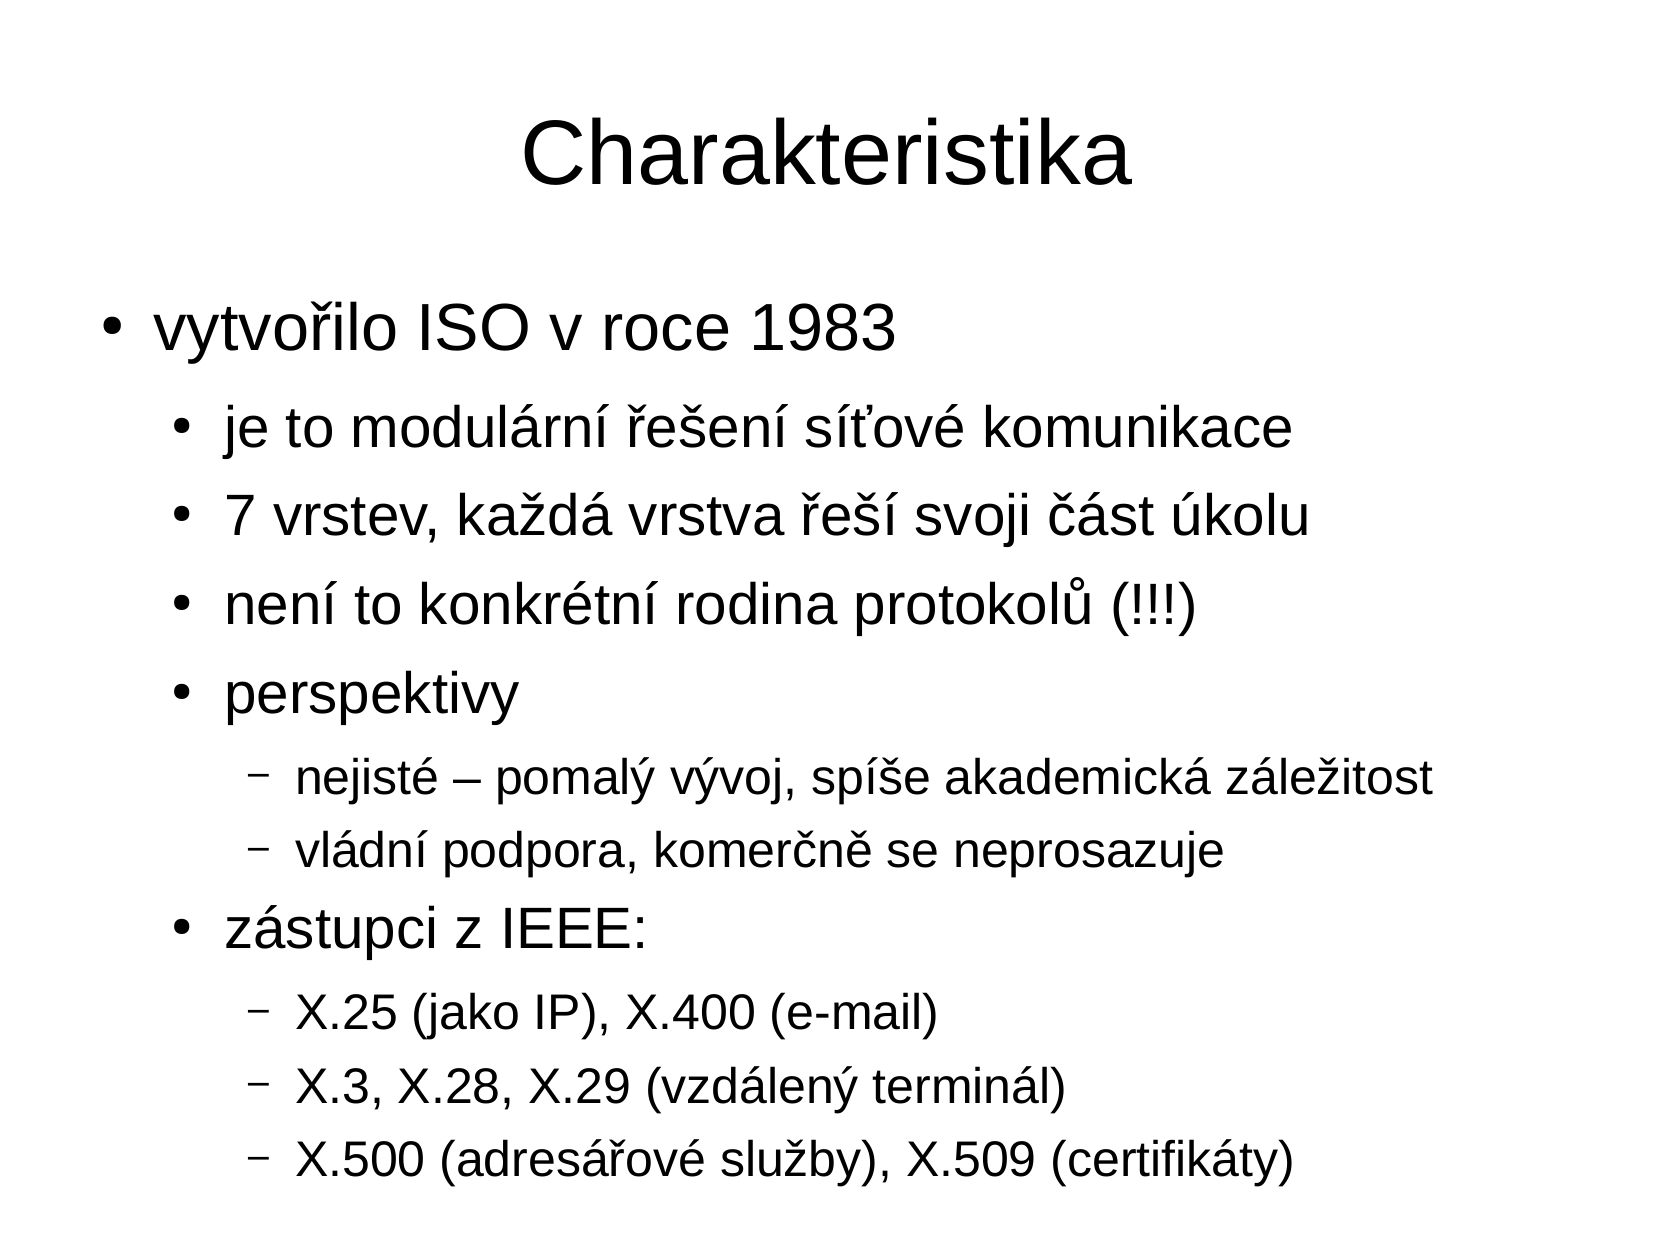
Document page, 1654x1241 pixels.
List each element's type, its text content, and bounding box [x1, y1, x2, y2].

list vytvořilo ISO v roce 1983 je to modulární řešení síťové komunikace 7 vrstev, každá vrstva řeší svoji část úkolu není to konkrétní rodina protokolů (!!!) perspektivy nejisté – pomalý vývoj, spíše akademická záležitost vládní podpora, komerčně se neprosazuje zástupci z IEEE: X.25 (jako IP), X.400 (e-mail) X.3, X.28, X.29 (vzdálený terminál) X.500 (adresářové služby), X.509 (certifikáty) [82, 290, 1571, 1109]
title Charakteristika [82, 49, 1571, 257]
